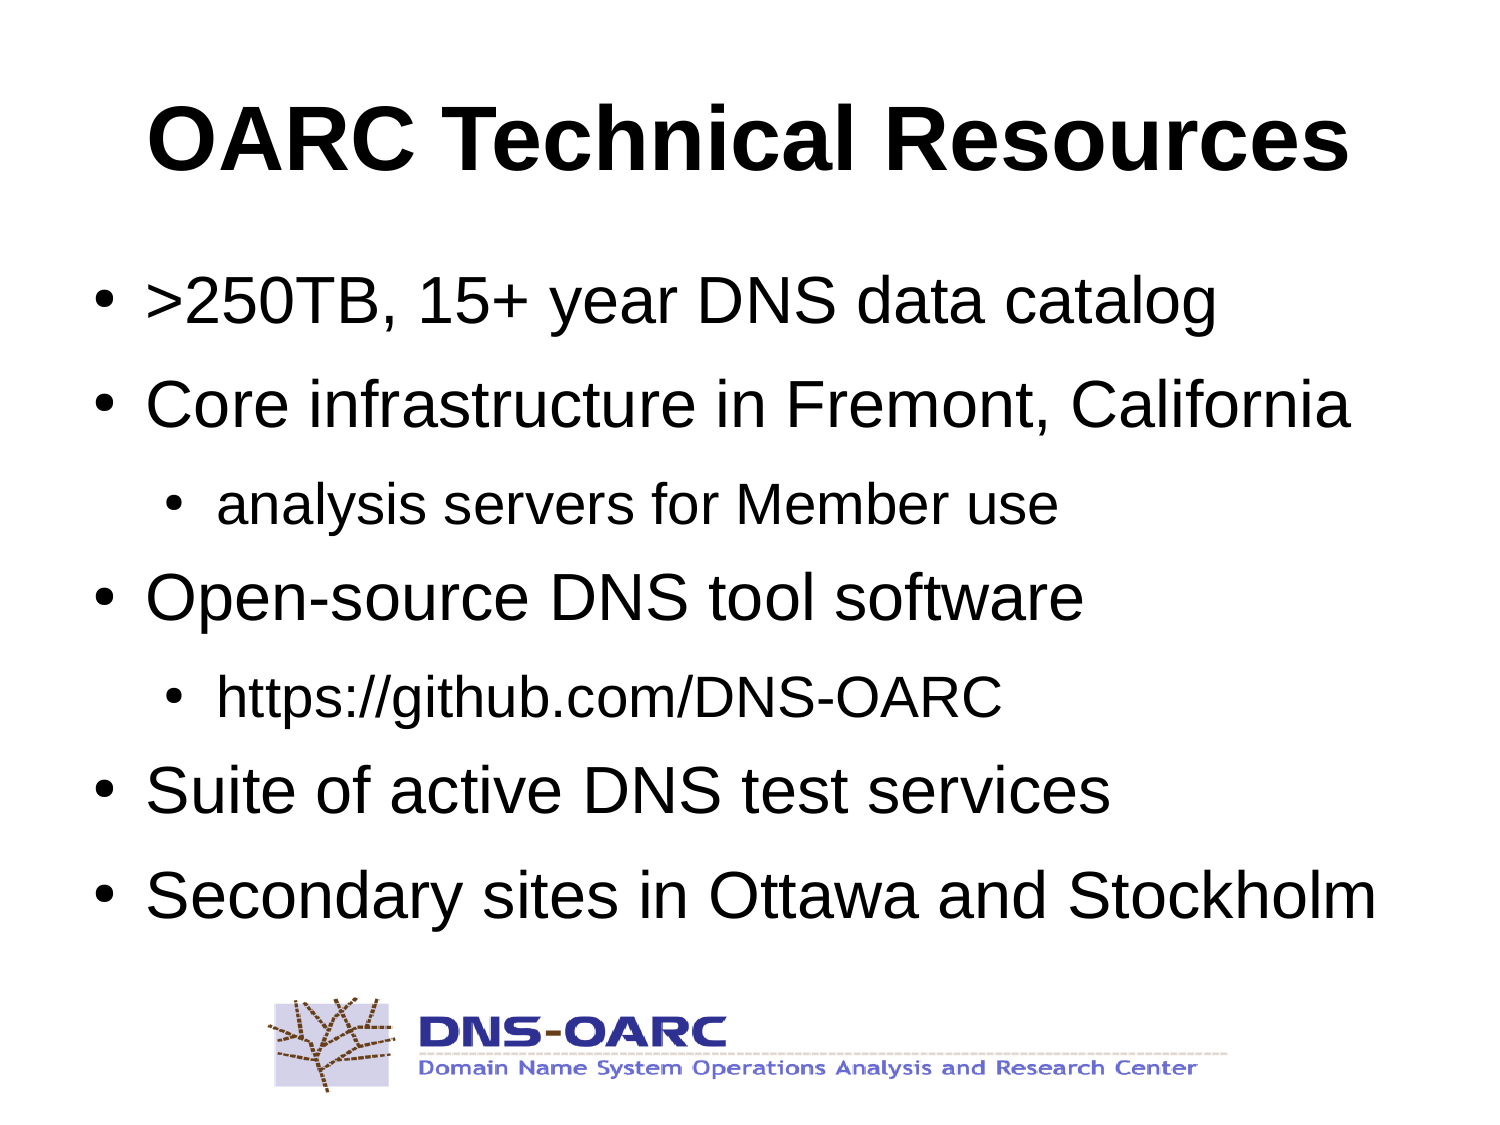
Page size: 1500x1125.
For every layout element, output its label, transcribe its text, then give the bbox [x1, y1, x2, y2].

title OARC Technical Resources [75, 44, 1425, 233]
list >250TB, 15+ year DNS data catalog Core infrastructure in Fremont, California analysis servers for Member use Open-source DNS tool software https://github.com/DNS-OARC Suite of active DNS test services Secondary sites in Ottawa and Stockholm [75, 263, 1425, 916]
picture [214, 991, 1259, 1099]
